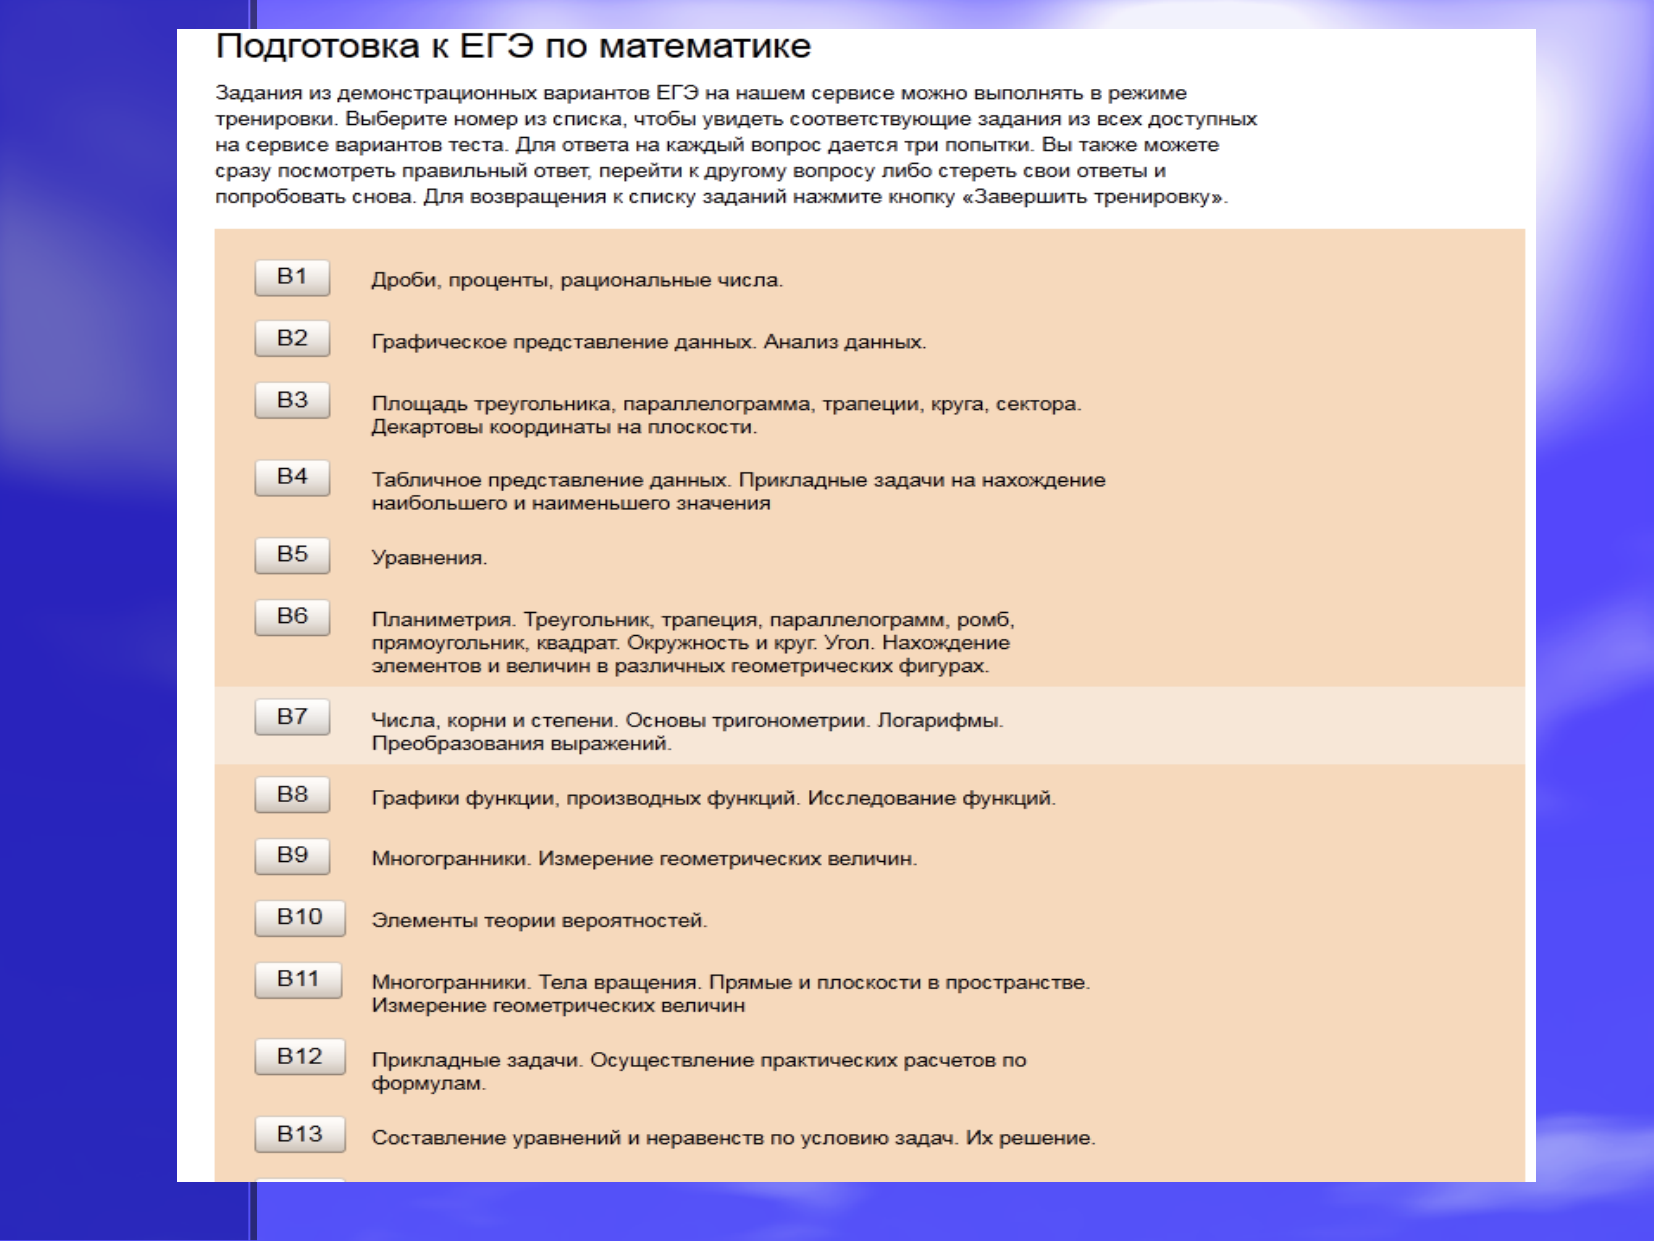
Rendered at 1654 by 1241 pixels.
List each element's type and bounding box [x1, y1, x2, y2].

picture [177, 29, 1536, 1182]
